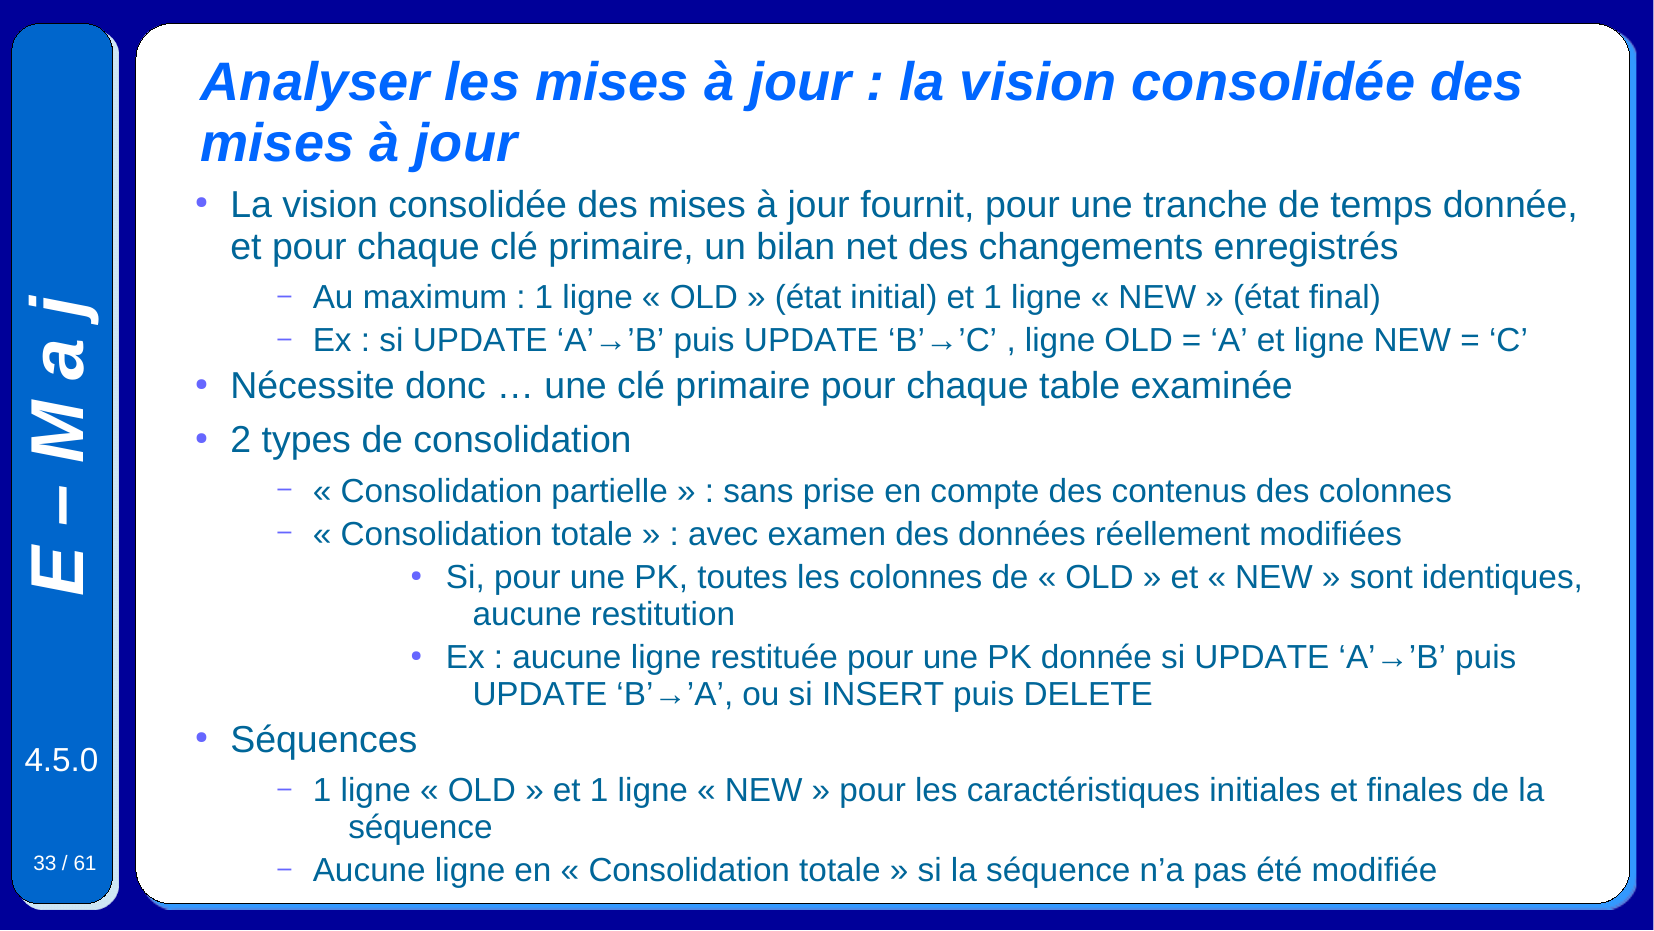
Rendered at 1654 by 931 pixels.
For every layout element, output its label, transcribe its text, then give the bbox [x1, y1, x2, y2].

list La vision consolidée des mises à jour fournit, pour une tranche de temps donnée, et pour chaque clé primaire, un bilan net des changements enregistrés Au maximum : 1 ligne « OLD » (état initial) et 1 ligne « NEW » (état final) Ex : si UPDATE ‘A’→’B’ puis UPDATE ‘B’→’C’ , ligne OLD = ‘A’ et ligne NEW = ‘C’ Nécessite donc … une clé primaire pour chaque table examinée 2 types de consolidation « Consolidation partielle » : sans prise en compte des contenus des colonnes « Consolidation totale » : avec examen des données réellement modifiées Si, pour une PK, toutes les colonnes de « OLD » et « NEW » sont identiques, aucune restitution Ex : aucune ligne restituée pour une PK donnée si UPDATE ‘A’→’B’ puis UPDATE ‘B’→’A’, ou si INSERT puis DELETE Séquences 1 ligne « OLD » et 1 ligne « NEW » pour les caractéristiques initiales et finales de la séquence Aucune ligne en « Consolidation totale » si la séquence n’a pas été modifiée [177, 183, 1587, 889]
title Analyser les mises à jour : la vision consolidée des mises à jour [200, 34, 1575, 183]
